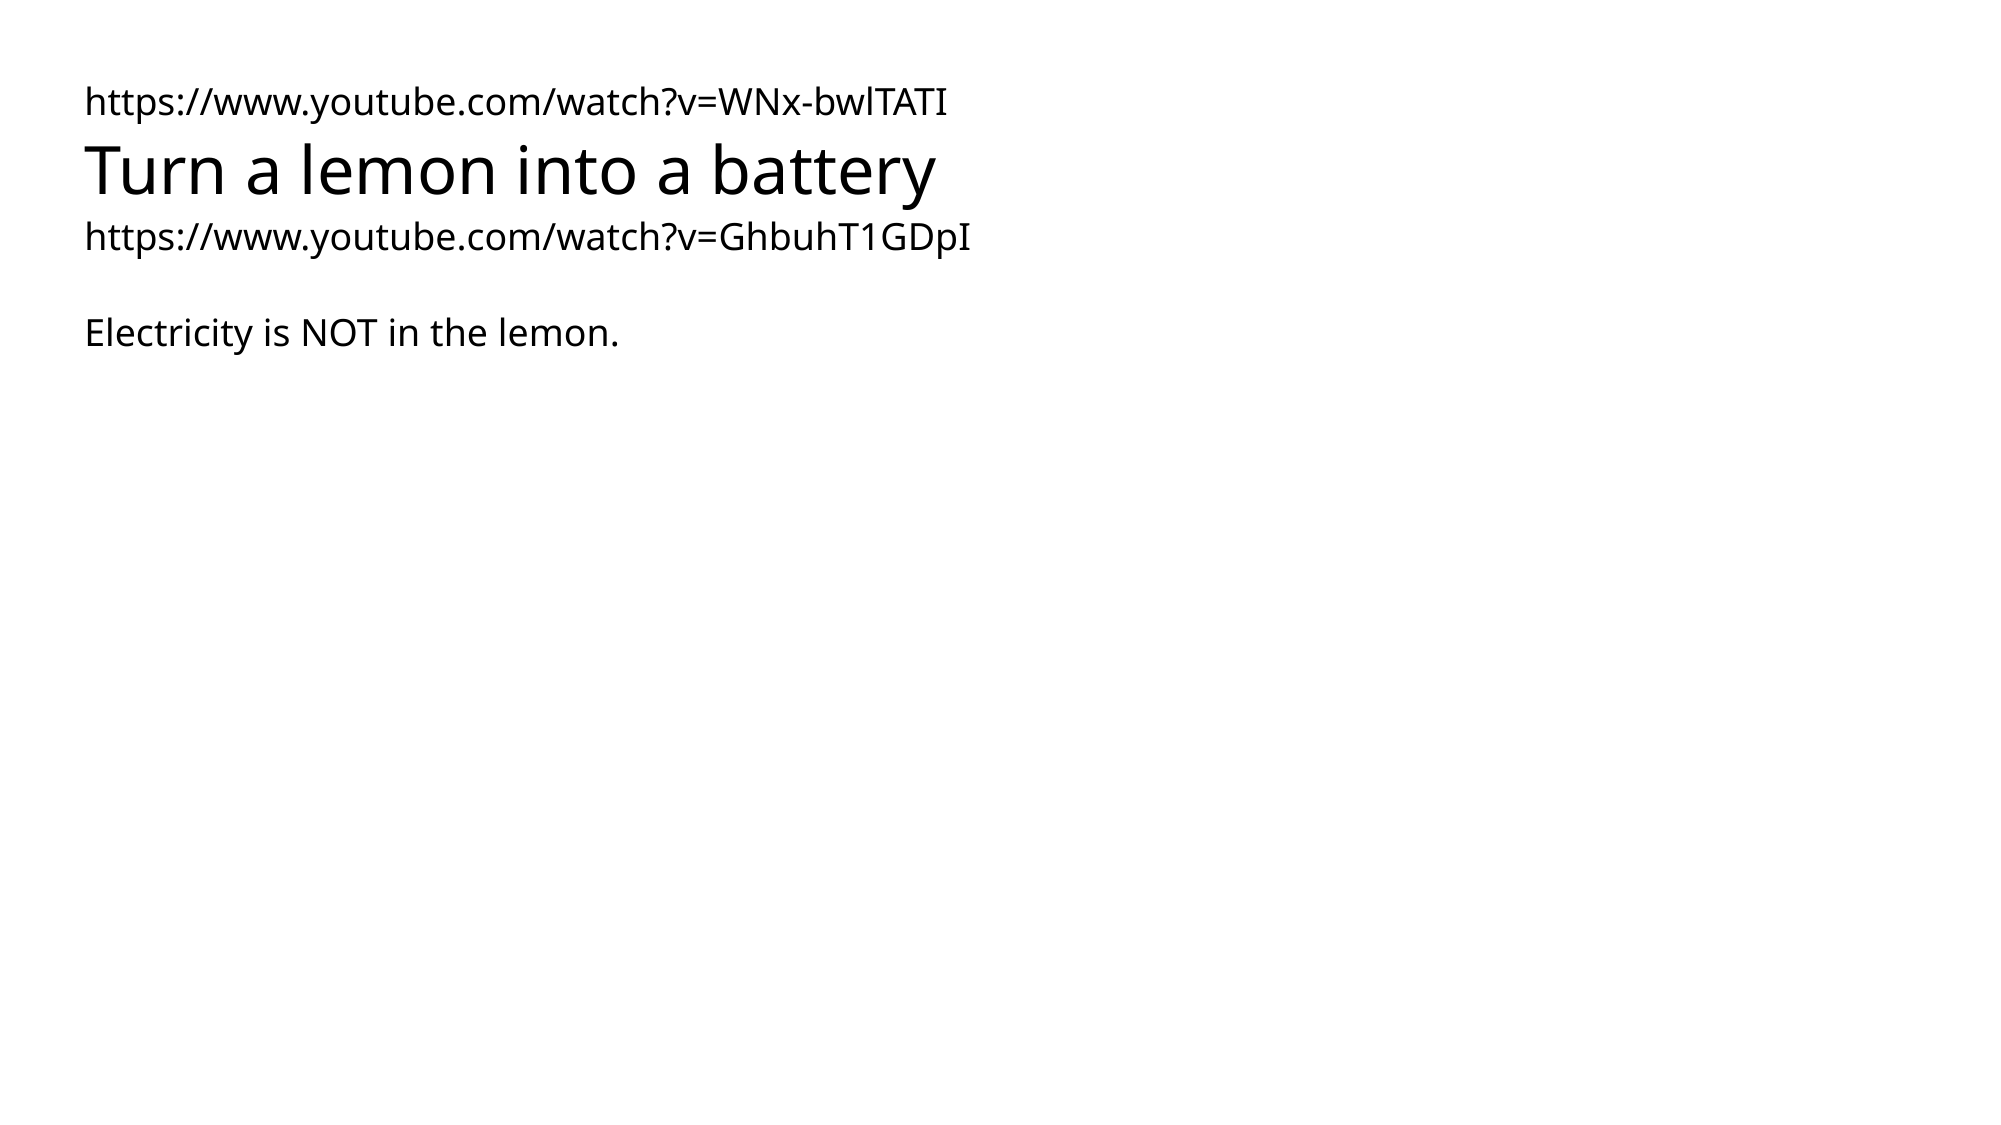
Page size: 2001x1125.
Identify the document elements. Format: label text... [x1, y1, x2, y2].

text_box https://www.youtube.com/watch?v=GhbuhT1GDpI Electricity is NOT in the lemon. [69, 205, 1070, 357]
text_box Turn a lemon into a battery [69, 120, 1166, 216]
text_box https://www.youtube.com/watch?v=WNx-bwlTATI [69, 70, 1070, 120]
